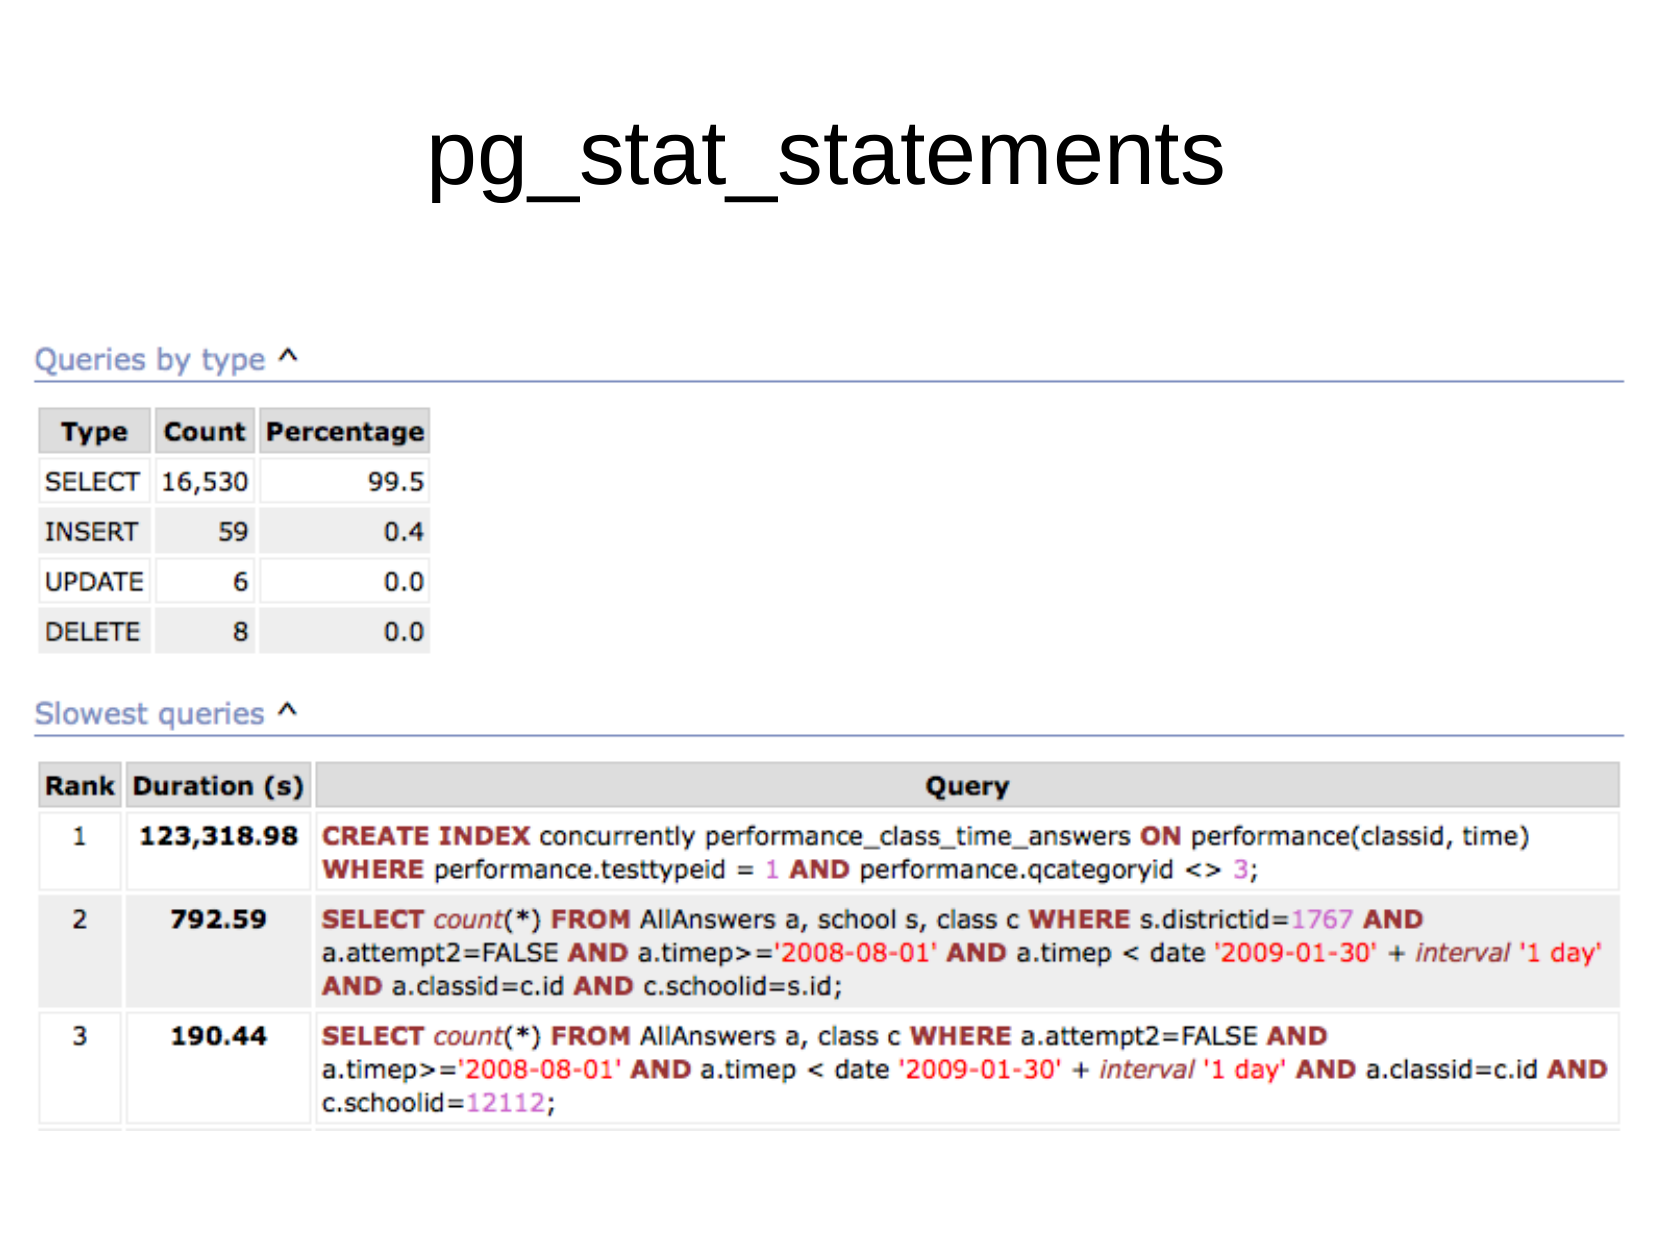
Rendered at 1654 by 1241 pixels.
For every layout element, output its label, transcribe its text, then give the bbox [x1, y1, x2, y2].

picture [16, 333, 1633, 1131]
title pg_stat_statements [82, 56, 1571, 250]
